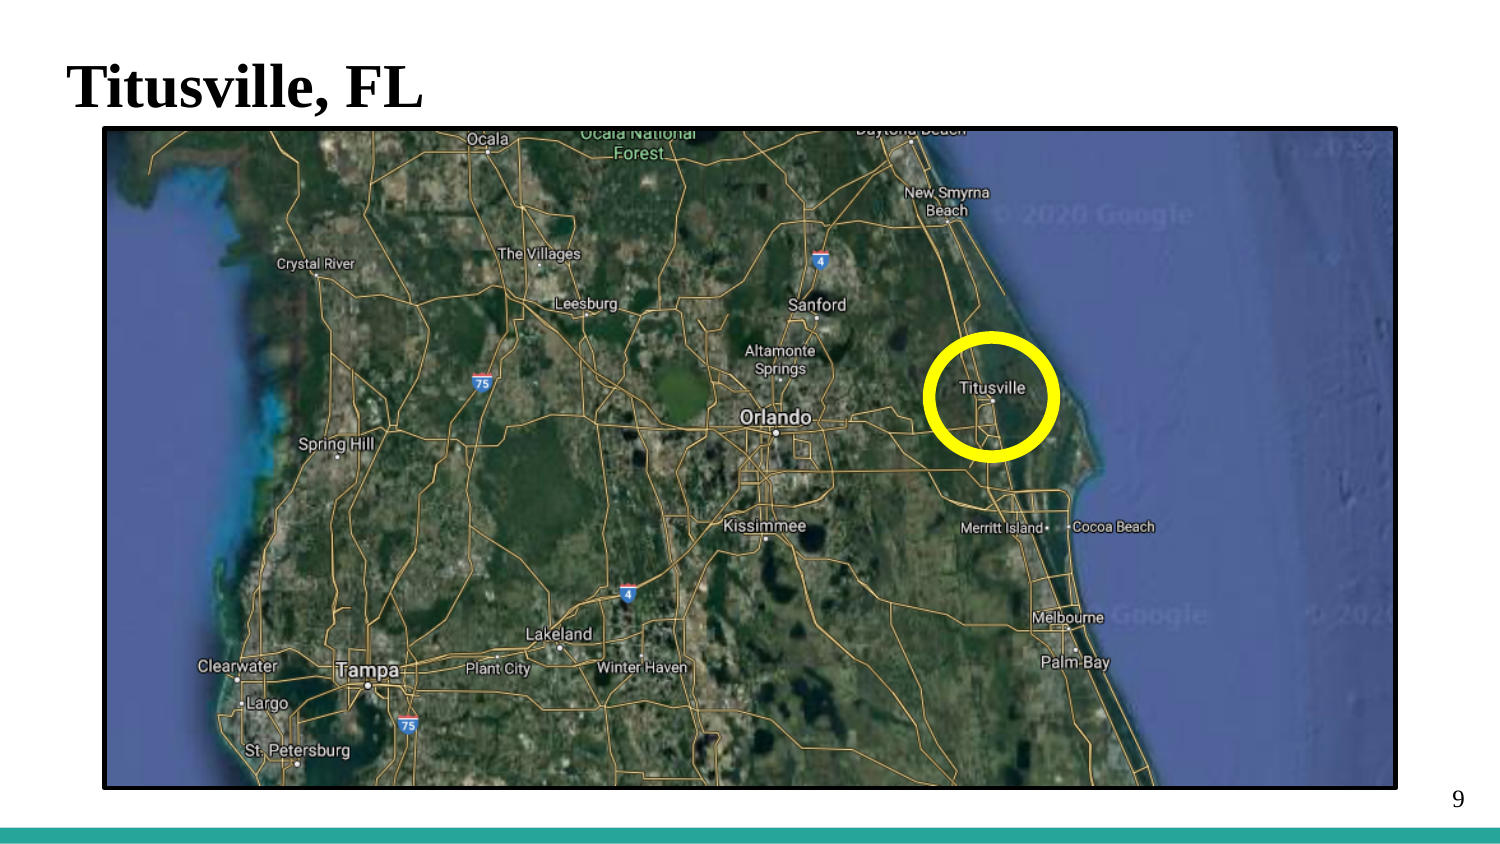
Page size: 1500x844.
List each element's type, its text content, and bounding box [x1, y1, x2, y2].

slide_number <number> [1389, 764, 1480, 830]
title Titusville, FL [51, 30, 1449, 131]
picture [106, 130, 1394, 786]
